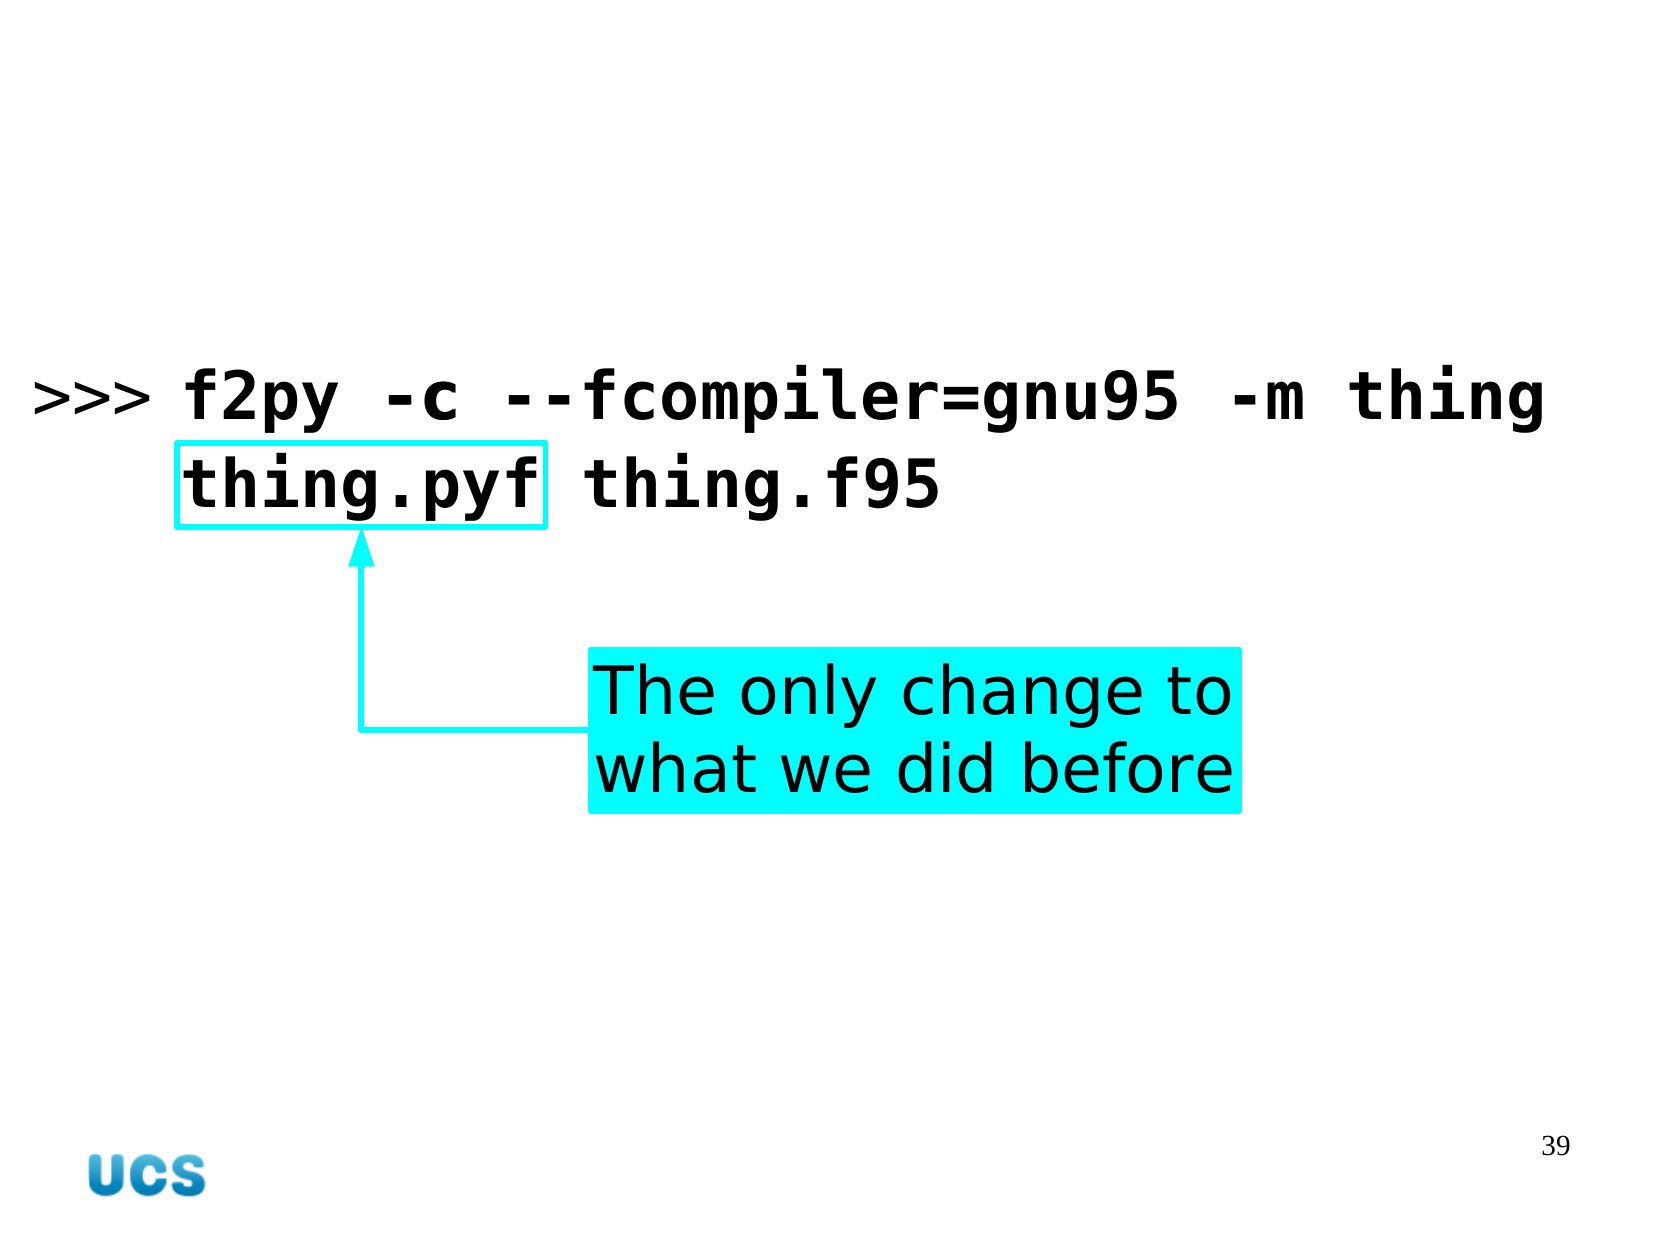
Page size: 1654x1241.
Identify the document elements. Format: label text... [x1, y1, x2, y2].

text_box The only change to what we did before [590, 649, 1239, 812]
text_box --fcompiler=gnu95 [496, 354, 1187, 439]
text_box f2py -c [177, 354, 376, 439]
text_box >>> [29, 354, 157, 439]
picture [88, 1153, 206, 1198]
text_box -m thing [1222, 354, 1551, 439]
text_box thing.f95 [578, 442, 948, 527]
text_box thing.pyf [177, 442, 546, 527]
text_box -c [376, 354, 463, 439]
